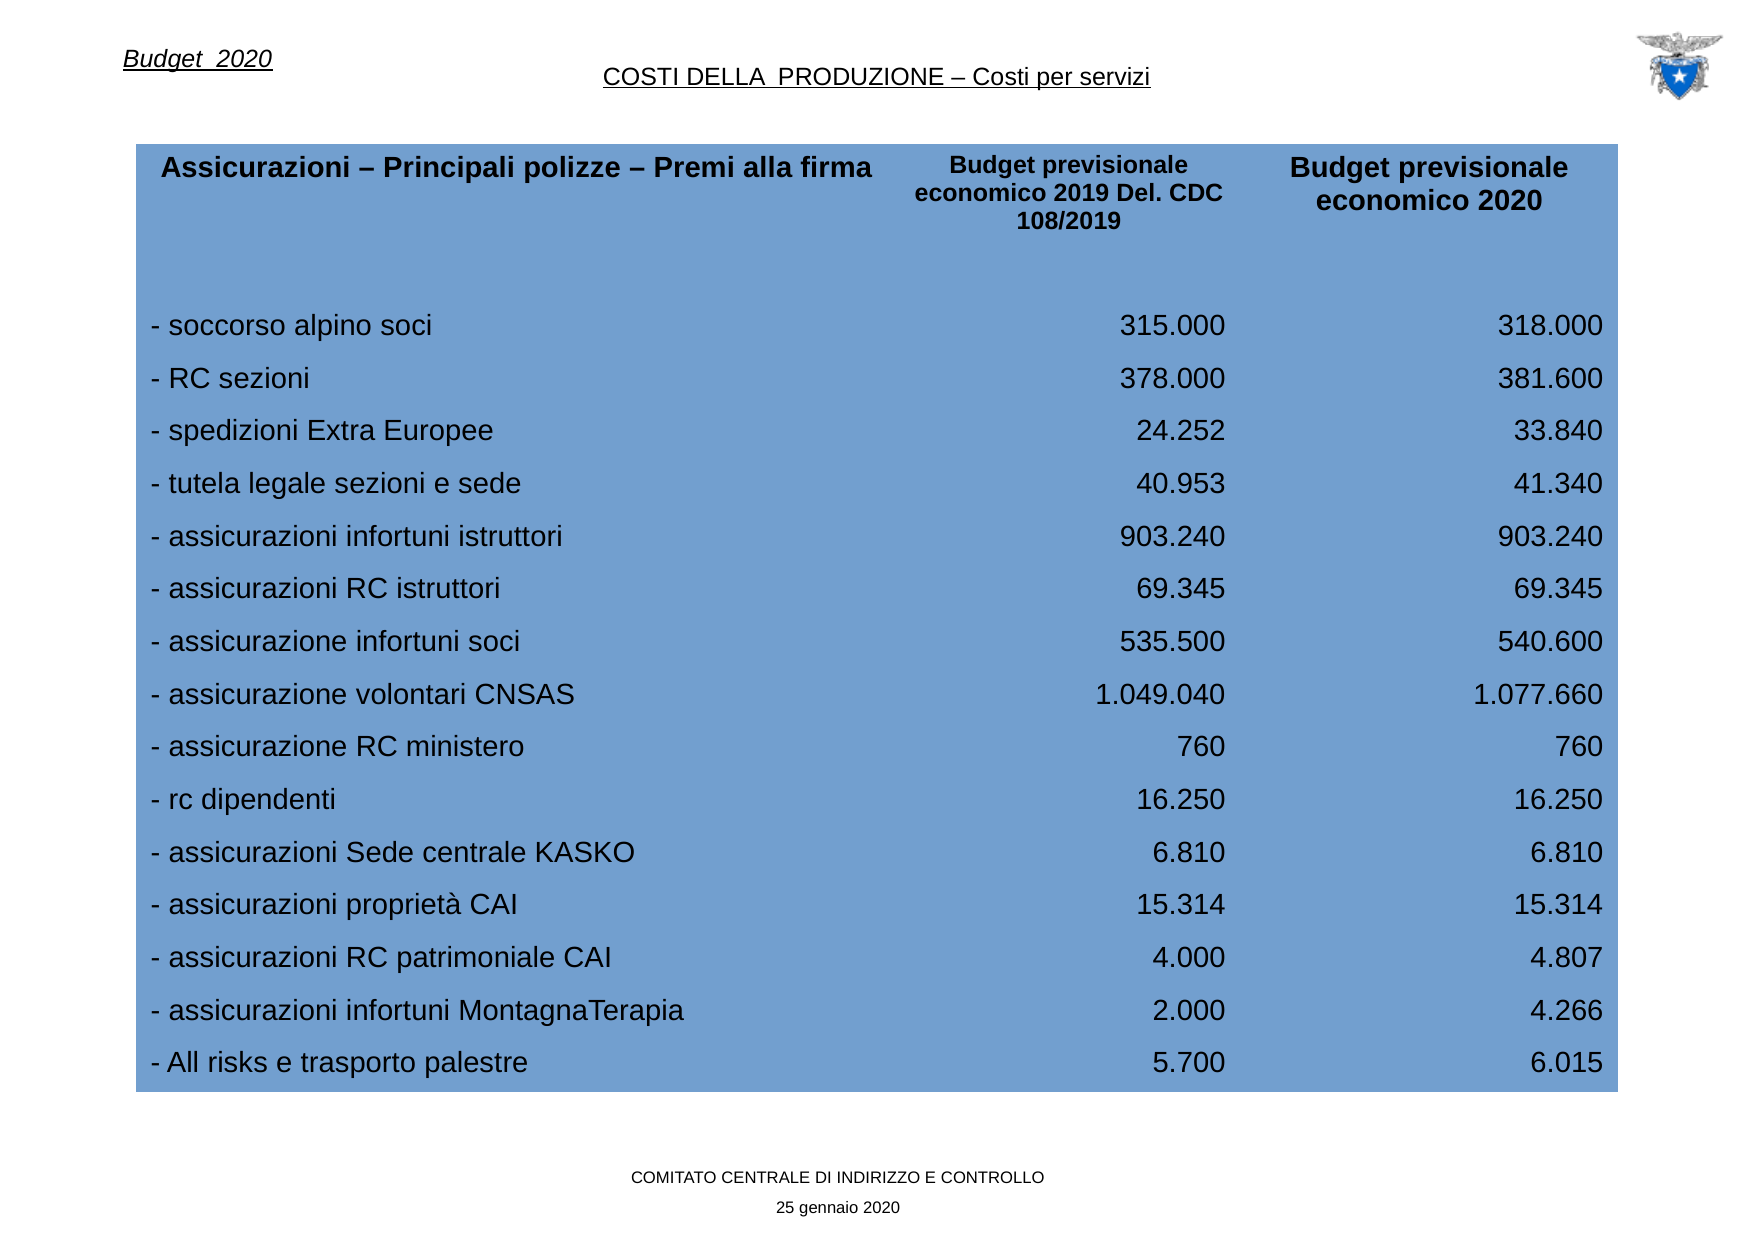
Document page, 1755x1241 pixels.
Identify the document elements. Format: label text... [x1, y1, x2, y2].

picture [1633, 29, 1728, 108]
table_cell - rc dipendenti [136, 776, 898, 828]
table_cell - assicurazioni proprietà CAI [136, 881, 898, 934]
text_box COSTI DELLA PRODUZIONE – Costi per servizi [292, 53, 1462, 98]
table_cell 381.600 [1240, 354, 1618, 407]
table_cell 33.840 [1240, 407, 1618, 460]
table_cell - assicurazioni infortuni istruttori [136, 512, 898, 565]
table_cell 4.000 [898, 934, 1240, 986]
table_cell - assicurazioni infortuni MontagnaTerapia [136, 986, 898, 1039]
table_cell - spedizioni Extra Europee [136, 407, 898, 460]
table_cell 4.266 [1240, 986, 1618, 1039]
table_cell - assicurazioni Sede centrale KASKO [136, 828, 898, 881]
table_cell - RC sezioni [136, 354, 898, 407]
table_cell 318.000 [1240, 302, 1618, 354]
table_cell - tutela legale sezioni e sede [136, 460, 898, 512]
table_cell 15.314 [898, 881, 1240, 934]
table_cell - assicurazione volontari CNSAS [136, 670, 898, 723]
table_cell 760 [1240, 723, 1618, 776]
table_cell 378.000 [898, 354, 1240, 407]
table_cell 315.000 [898, 302, 1240, 354]
table_cell 4.807 [1240, 934, 1618, 986]
table_cell 40.953 [898, 460, 1240, 512]
table_cell - soccorso alpino soci [136, 302, 898, 354]
table_cell 6.810 [898, 828, 1240, 881]
table_cell 760 [898, 723, 1240, 776]
table_cell 69.345 [1240, 565, 1618, 618]
text_box COMITATO CENTRALE DI INDIRIZZO E CONTROLLO 25 gennaio 2020 [345, 1159, 1331, 1225]
table_cell 16.250 [1240, 776, 1618, 828]
table_cell 24.252 [898, 407, 1240, 460]
table_cell 6.810 [1240, 828, 1618, 881]
table_cell 15.314 [1240, 881, 1618, 934]
table_cell 41.340 [1240, 460, 1618, 512]
table_cell 540.600 [1240, 618, 1618, 670]
table_cell 6.015 [1240, 1039, 1618, 1092]
table_cell 2.000 [898, 986, 1240, 1039]
table_cell - assicurazioni RC istruttori [136, 565, 898, 618]
table_cell 903.240 [1240, 512, 1618, 565]
table_cell - assicurazione RC ministero [136, 723, 898, 776]
table_cell 1.077.660 [1240, 670, 1618, 723]
table_cell 1.049.040 [898, 670, 1240, 723]
table_cell - assicurazioni RC patrimoniale CAI [136, 934, 898, 986]
table_header Budget previsionale economico 2020 [1240, 144, 1618, 302]
table_cell 535.500 [898, 618, 1240, 670]
table_cell - assicurazione infortuni soci [136, 618, 898, 670]
table_cell 16.250 [898, 776, 1240, 828]
table_cell 5.700 [898, 1039, 1240, 1092]
table_cell 903.240 [898, 512, 1240, 565]
table_header Budget previsionale economico 2019 Del. CDC 108/2019 [898, 144, 1240, 302]
text_box Budget 2020 [50, 35, 346, 82]
table_cell - All risks e trasporto palestre [136, 1039, 898, 1092]
table_header Assicurazioni – Principali polizze – Premi alla firma [136, 144, 898, 302]
table_cell 69.345 [898, 565, 1240, 618]
